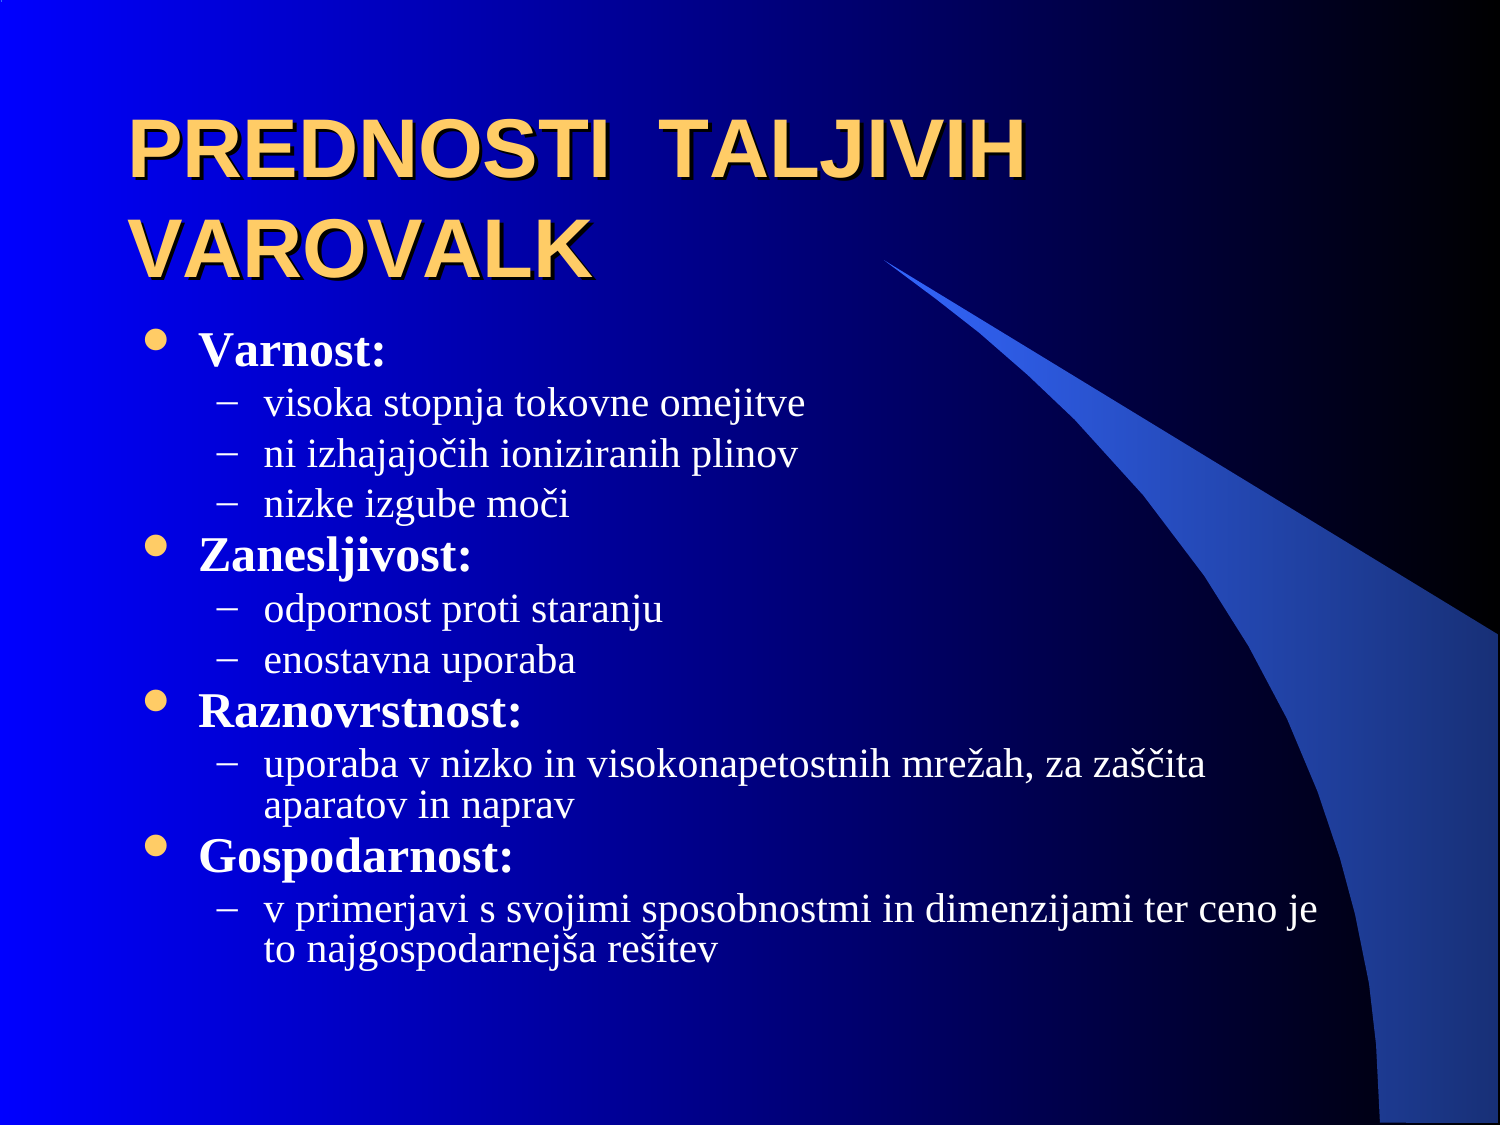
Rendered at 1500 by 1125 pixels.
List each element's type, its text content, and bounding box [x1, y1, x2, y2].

list Varnost: visoka stopnja tokovne omejitve ni izhajajočih ioniziranih plinov nizke izgube moči Zanesljivost: odpornost proti staranju enostavna uporaba Raznovrstnost: uporaba v nizko in visokonapetostnih mrežah, za zaščita aparatov in naprav Gospodarnost: v primerjavi s svojimi sposobnostmi in dimenzijami ter ceno je to najgospodarnejša rešitev [111, 324, 1387, 1024]
title PREDNOSTI TALJIVIH VAROVALK [111, 86, 1438, 302]
